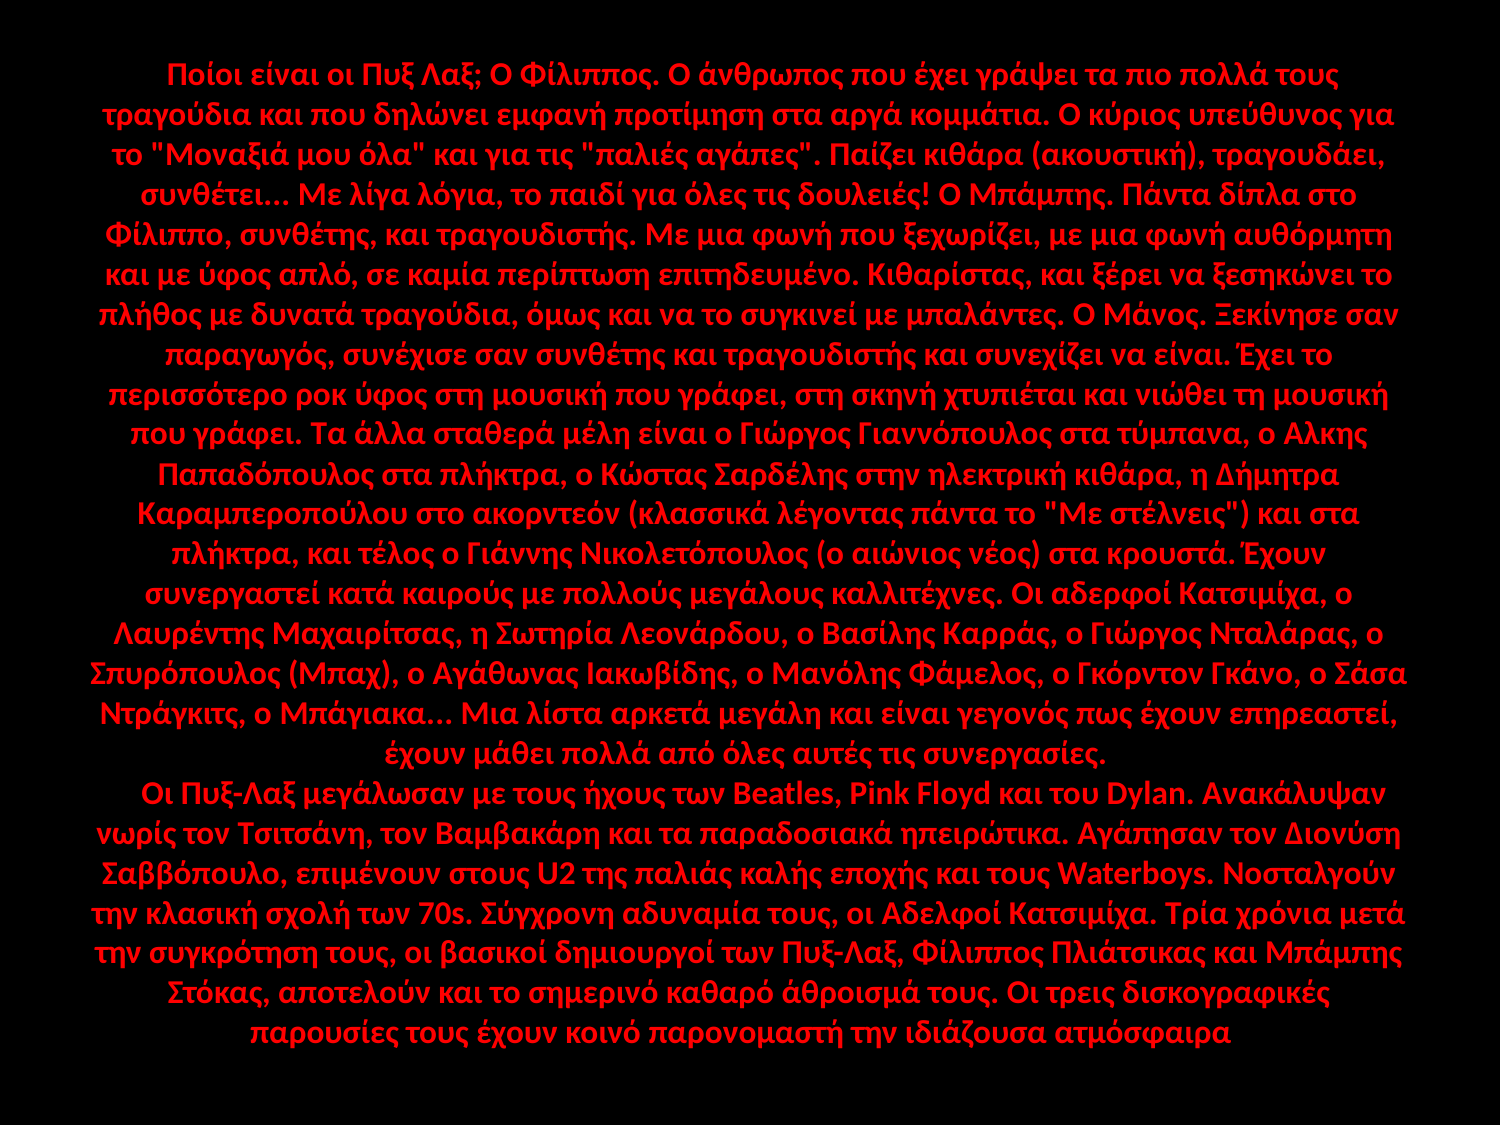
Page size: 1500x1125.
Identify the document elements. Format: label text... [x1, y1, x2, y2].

title Ποίοι είναι οι Πυξ Λαξ; Ο Φίλιππος. Ο άνθρωπος που έχει γράψει τα πιο πολλά τους τραγούδια και που δηλώνει εμφανή προτίμηση στα αργά κομμάτια. Ο κύριος υπεύθυνος για το "Μοναξιά μου όλα" και για τις "παλιές αγάπες". Παίζει κιθάρα (ακουστική), τραγουδάει, συνθέτει... Με λίγα λόγια, το παιδί για όλες τις δουλειές! Ο Μπάμπης. Πάντα δίπλα στο Φίλιππο, συνθέτης, και τραγουδιστής. Με μια φωνή που ξεχωρίζει, με μια φωνή αυθόρμητη και με ύφος απλό, σε καμία περίπτωση επιτηδευμένο. Κιθαρίστας, και ξέρει να ξεσηκώνει το πλήθος με δυνατά τραγούδια, όμως και να το συγκινεί με μπαλάντες. Ο Μάνος. Ξεκίνησε σαν παραγωγός, συνέχισε σαν συνθέτης και τραγουδιστής και συνεχίζει να είναι. Έχει το περισσότερο ροκ ύφος στη μουσική που γράφει, στη σκηνή χτυπιέται και νιώθει τη μουσική που γράφει. Τα άλλα σταθερά μέλη είναι ο Γιώργος Γιαννόπουλος στα τύμπανα, ο Aλκης Παπαδόπουλος στα πλήκτρα, ο Kώστας Σαρδέλης στην ηλεκτρική κιθάρα, η Δήμητρα Kαραμπεροπούλου στο ακορντεόν (κλασσικά λέγοντας πάντα το "Με στέλνεις") και στα πλήκτρα, και τέλος ο Γιάννης Nικολετόπουλος (ο αιώνιος νέος) στα κρουστά. Έχουν συνεργαστεί κατά καιρούς με πολλούς μεγάλους καλλιτέχνες. Οι αδερφοί Κατσιμίχα, ο Λαυρέντης Μαχαιρίτσας, η Σωτηρία Λεονάρδου, ο Βασίλης Καρράς, ο Γιώργος Νταλάρας, ο Σπυρόπουλος (Mπαχ), ο Aγάθωνας Iακωβίδης, ο Mανόλης Φάμελος, ο Γκόρντον Γκάνο, ο Σάσα Nτράγκιτς, ο Mπάγιακα... Μια λίστα αρκετά μεγάλη και είναι γεγονός πως έχουν επηρεαστεί, έχουν μάθει πολλά από όλες αυτές τις συνεργασίες. Οι Πυξ-Λαξ μεγάλωσαν με τους ήχους των Beatles, Pink Floyd και του Dylan. Ανακάλυψαν νωρίς τον Τσιτσάνη, τον Βαμβακάρη και τα παραδοσιακά ηπειρώτικα. Αγάπησαν τον Διονύση Σαββόπουλο, επιμένουν στους U2 της παλιάς καλής εποχής και τους Waterboys. Nοσταλγούν την κλασική σχολή των 70s. Σύγχρονη αδυναμία τους, οι Αδελφοί Κατσιμίχα. Τρία χρόνια μετά την συγκρότηση τους, οι βασικοί δημιουργοί των Πυξ-Λαξ, Φίλιππος Πλιάτσικας και Μπάμπης Στόκας, αποτελούν και το σημερινό καθαρό άθροισμά τους. Οι τρεις δισκογραφικές παρουσίες τους έχουν κοινό παρονομαστή την ιδιάζουσα ατμόσφαιρα. [75, 45, 1425, 1094]
